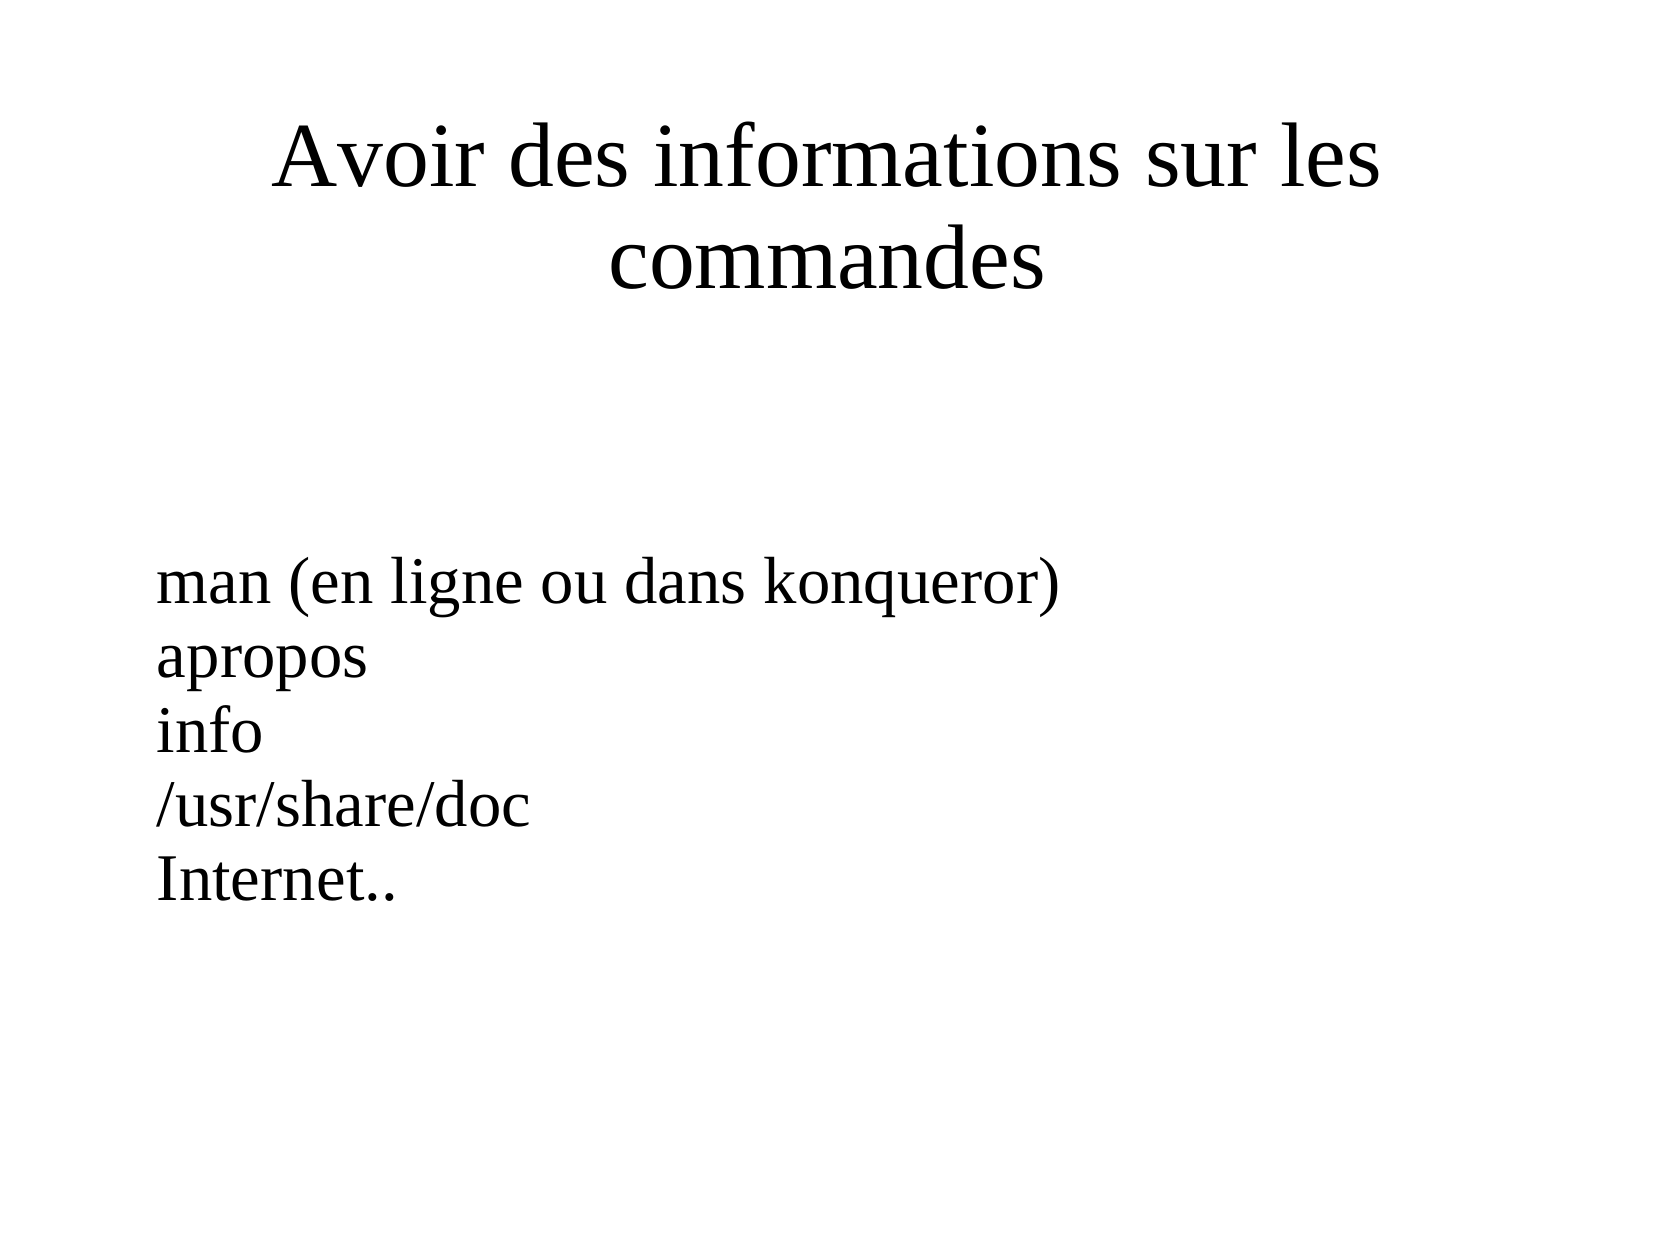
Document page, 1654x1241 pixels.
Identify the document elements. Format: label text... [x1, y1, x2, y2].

subtitle man (en ligne ou dans konqueror) apropos info /usr/share/doc Internet.. [121, 338, 1534, 1121]
title Avoir des informations sur les commandes [121, 95, 1534, 318]
